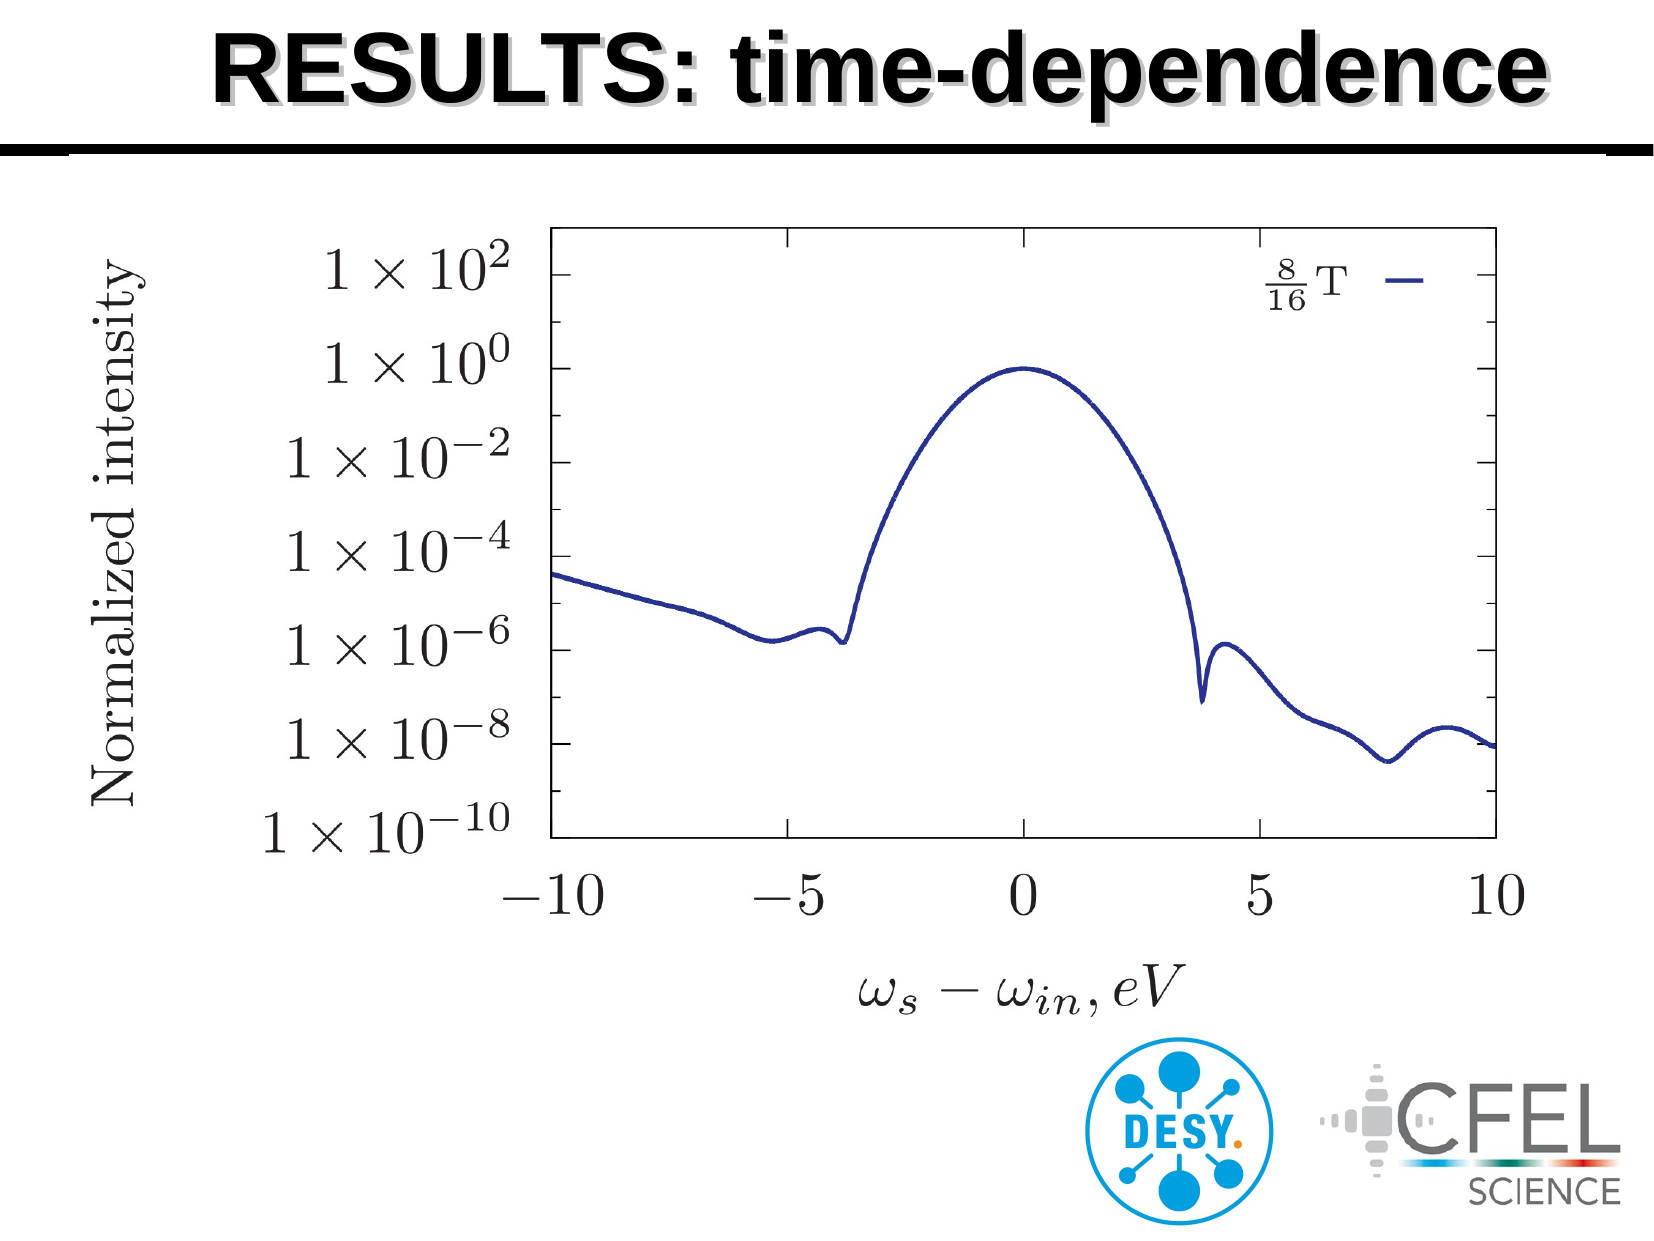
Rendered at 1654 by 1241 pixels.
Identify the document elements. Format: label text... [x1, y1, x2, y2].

text_box [30, 8, 736, 247]
picture [1320, 1064, 1621, 1213]
picture [69, 154, 1606, 1231]
title RESULTS: time-dependence [0, 0, 1654, 151]
